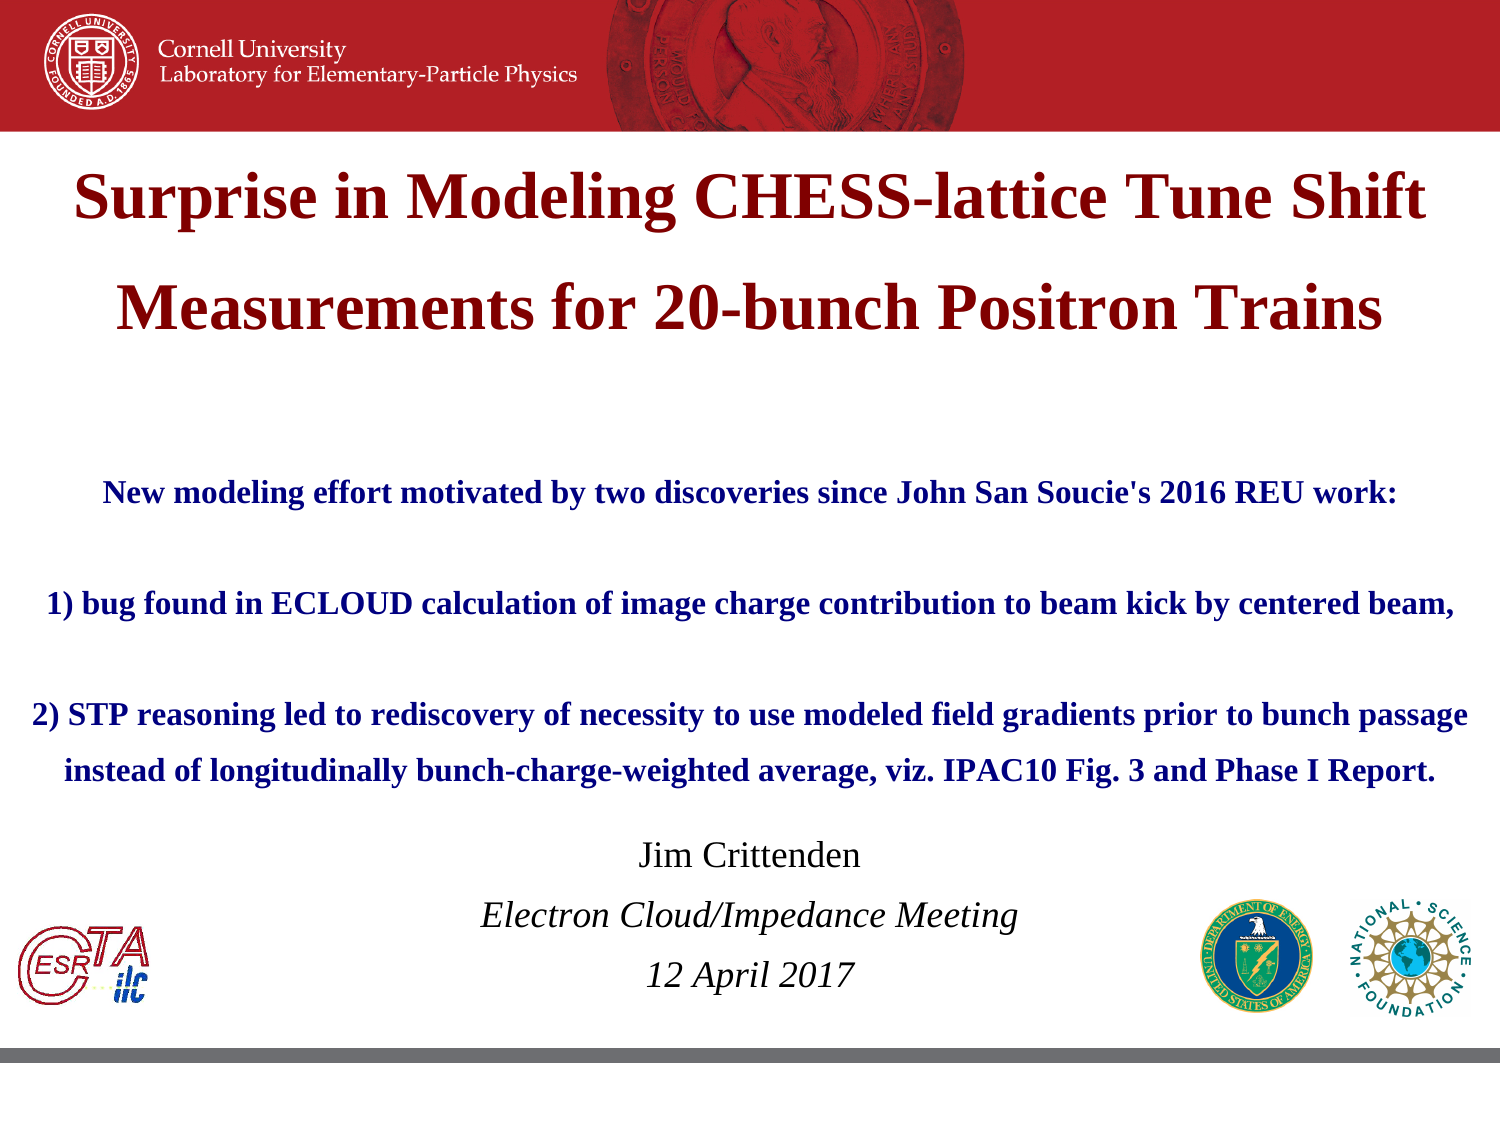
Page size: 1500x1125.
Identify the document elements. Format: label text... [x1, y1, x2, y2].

picture [1350, 899, 1471, 1017]
picture [0, 0, 1500, 132]
picture [8, 899, 151, 1036]
picture [1200, 899, 1313, 1013]
subtitle Jim Crittenden Electron Cloud/Impedance Meeting 12 April 2017 [300, 825, 1201, 1002]
title Surprise in Modeling CHESS-lattice Tune Shift Measurements for 20-bunch Positron Trains New modeling effort motivated by two discoveries since John San Soucie's 2016 REU work: 1) bug found in ECLOUD calculation of image charge contribution to beam kick by centered beam, 2) STP reasoning led to rediscovery of necessity to use modeled field gradients prior to bunch passage instead of longitudinally bunch-charge-weighted average, viz. IPAC10 Fig. 3 and Phase I Report. [1, 132, 1500, 778]
